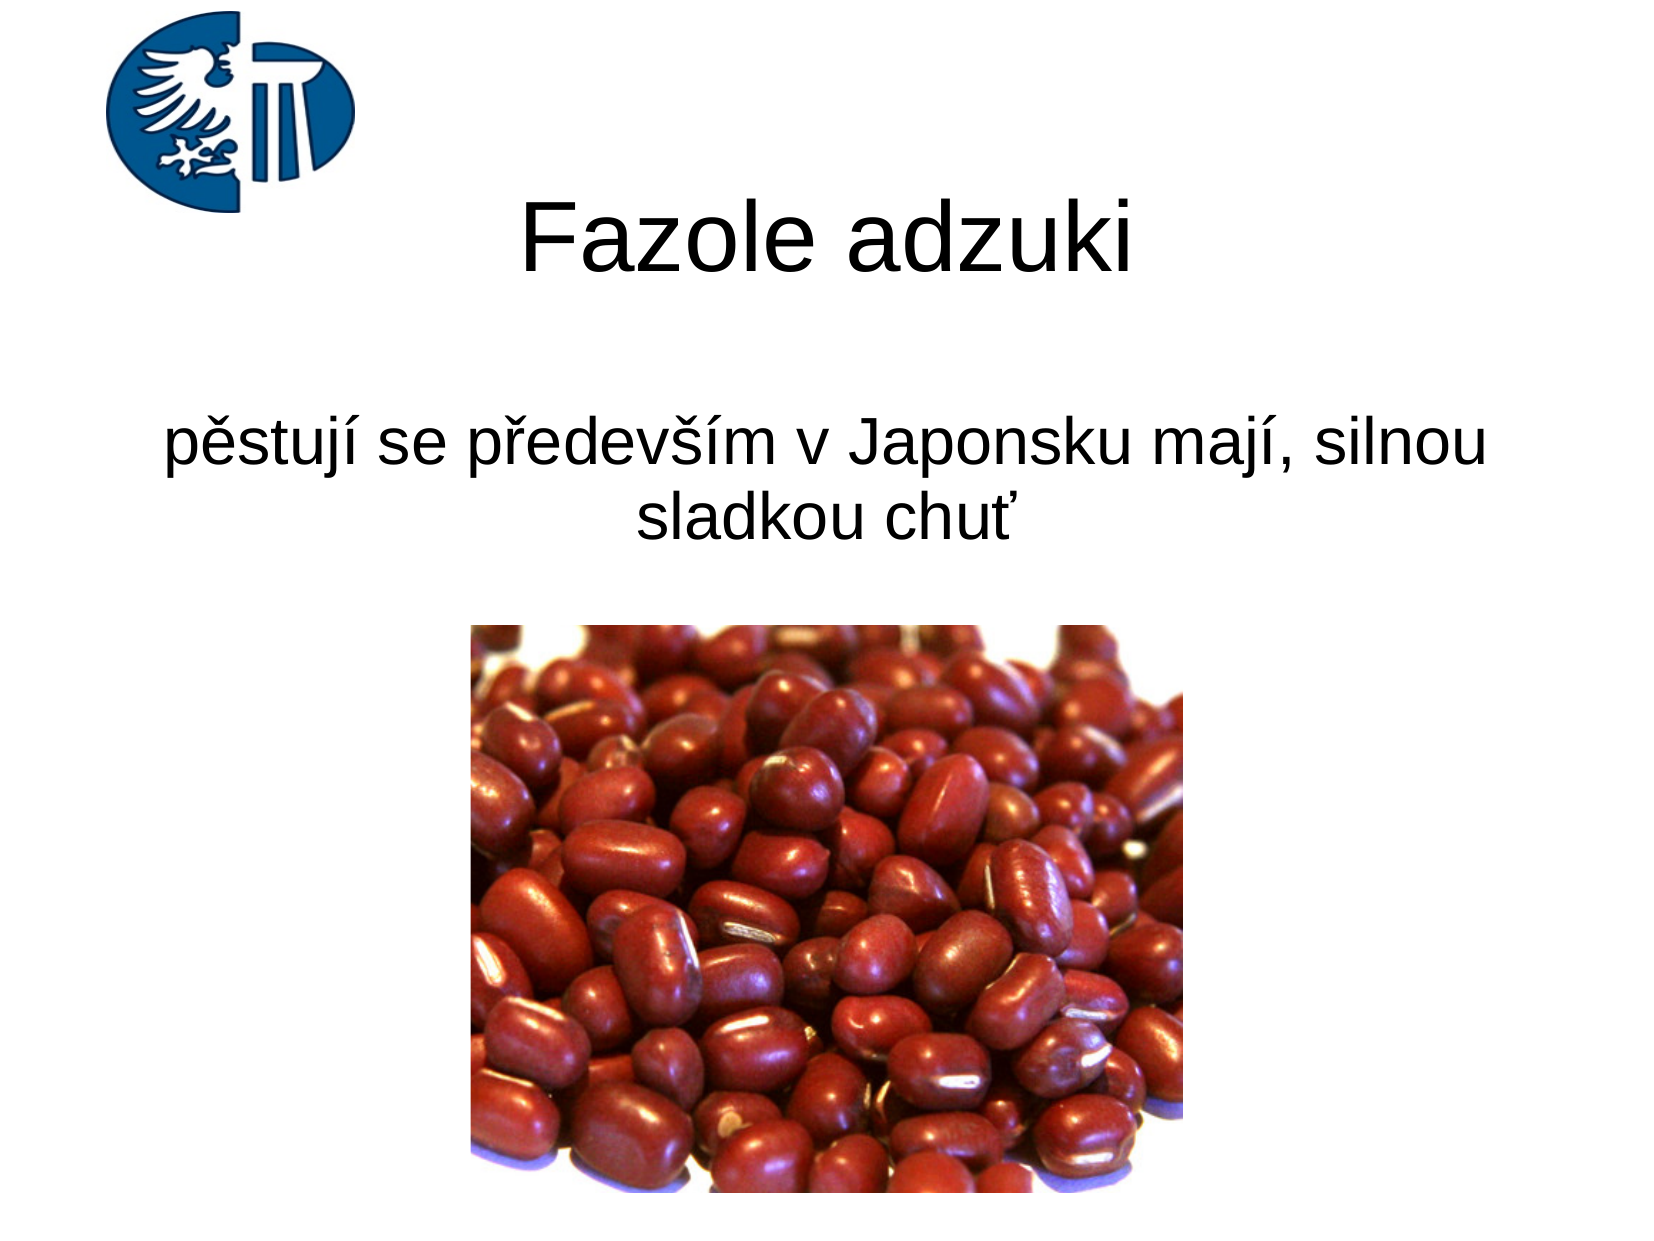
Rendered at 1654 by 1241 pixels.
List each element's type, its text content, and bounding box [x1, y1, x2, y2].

picture [106, 11, 355, 180]
title Fazole adzuki pěstují se především v Japonsku mají, silnou sladkou chuť [82, 180, 1571, 554]
picture [470, 625, 1183, 1193]
